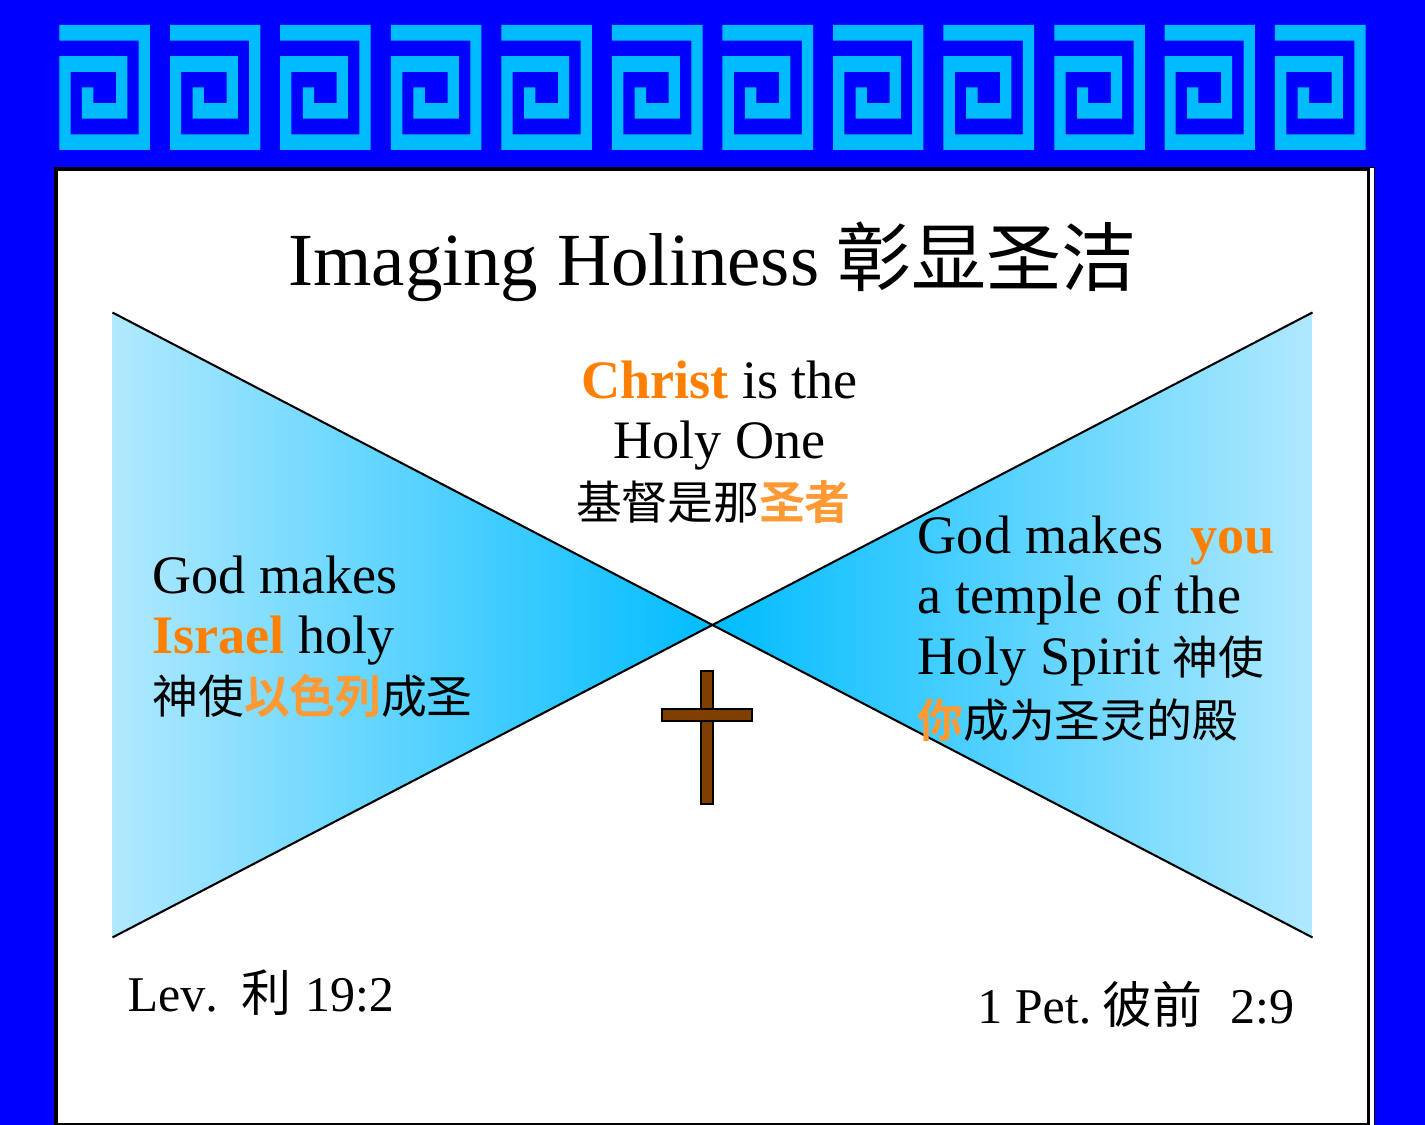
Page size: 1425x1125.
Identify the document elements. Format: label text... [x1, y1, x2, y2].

text_box [112, 350, 708, 936]
text_box [963, 350, 1313, 936]
title Imaging Holiness彰显圣洁 [75, 162, 1351, 350]
text_box [717, 541, 902, 722]
text_box God makes Israel holy 神使以色列成圣 [137, 537, 513, 813]
text_box 1 Pet.彼前 2:9 [962, 962, 1388, 1046]
text_box God makes you a temple of the Holy Spirit神使你成为圣灵的殿 [902, 497, 1303, 759]
text_box Lev. 利19:2 [112, 949, 475, 1034]
text_box [661, 671, 753, 804]
text_box Christ is the Holy One 基督是那圣者 [518, 342, 921, 541]
